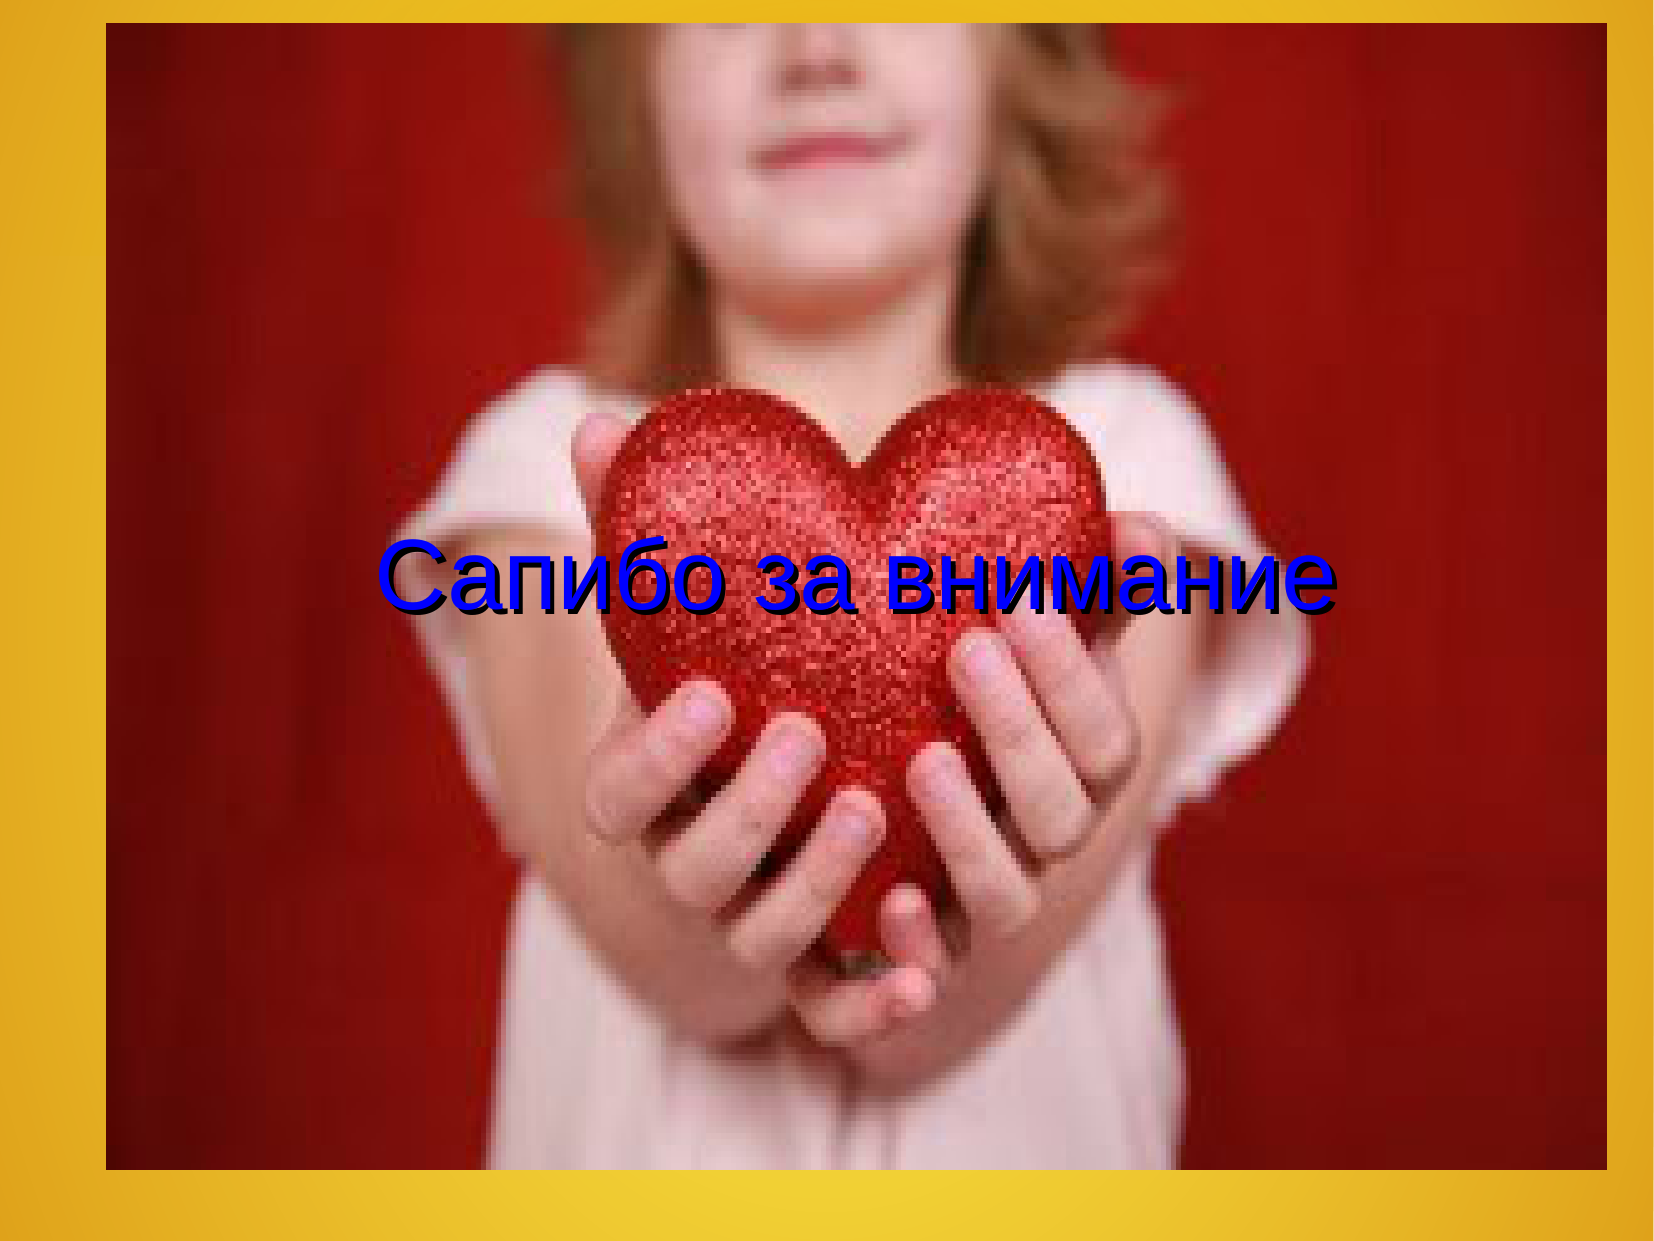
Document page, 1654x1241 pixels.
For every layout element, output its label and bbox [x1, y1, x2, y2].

picture [106, 23, 1607, 1170]
